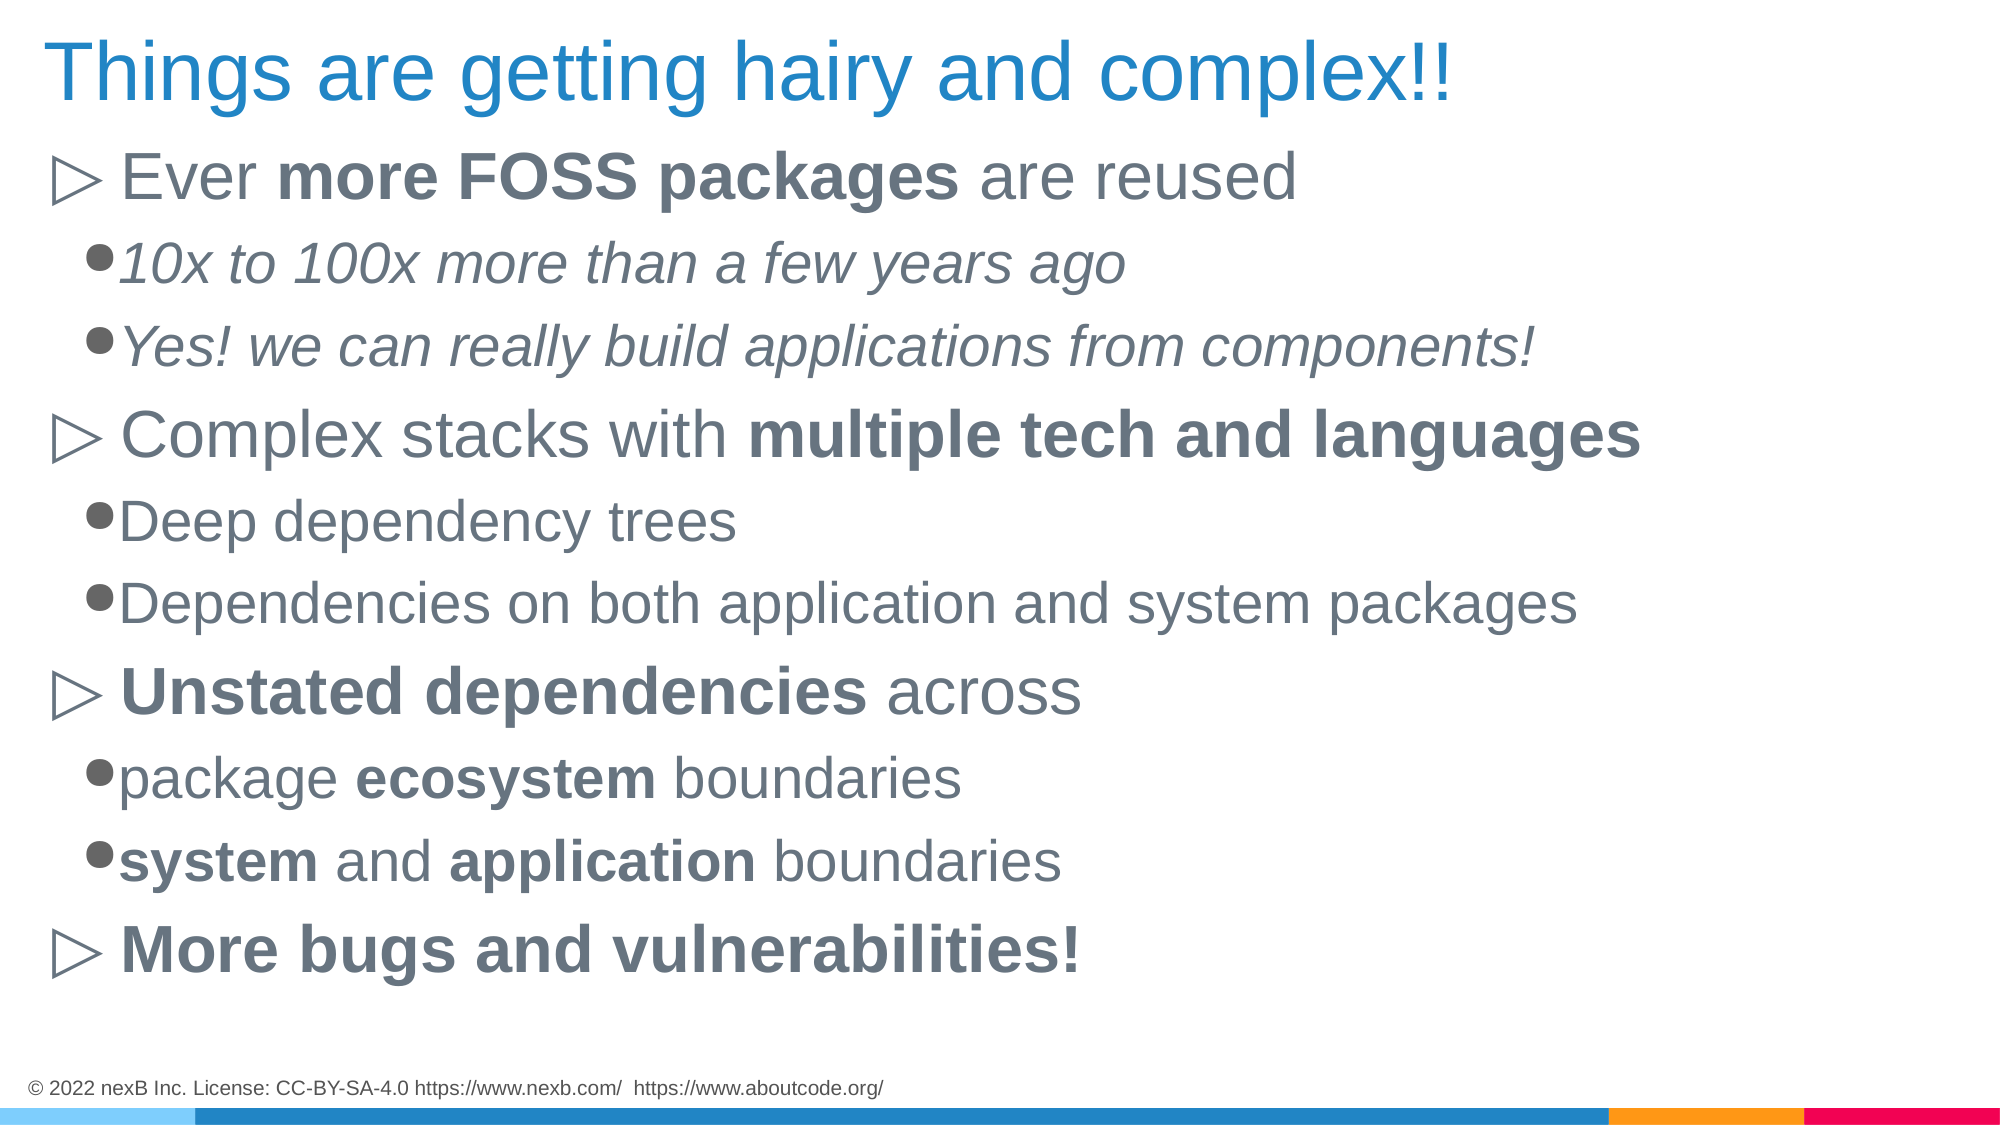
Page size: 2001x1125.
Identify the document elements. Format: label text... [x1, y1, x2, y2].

text_box Things are getting hairy and complex!! [28, 20, 1805, 132]
text_box Ever more FOSS packages are reused 10x to 100x more than a few years ago Yes! we can really build applications from components! Complex stacks with multiple tech and languages Deep dependency trees Dependencies on both application and system packages Unstated dependencies across package ecosystem boundaries system and application boundaries More bugs and vulnerabilities! [30, 117, 1982, 1041]
